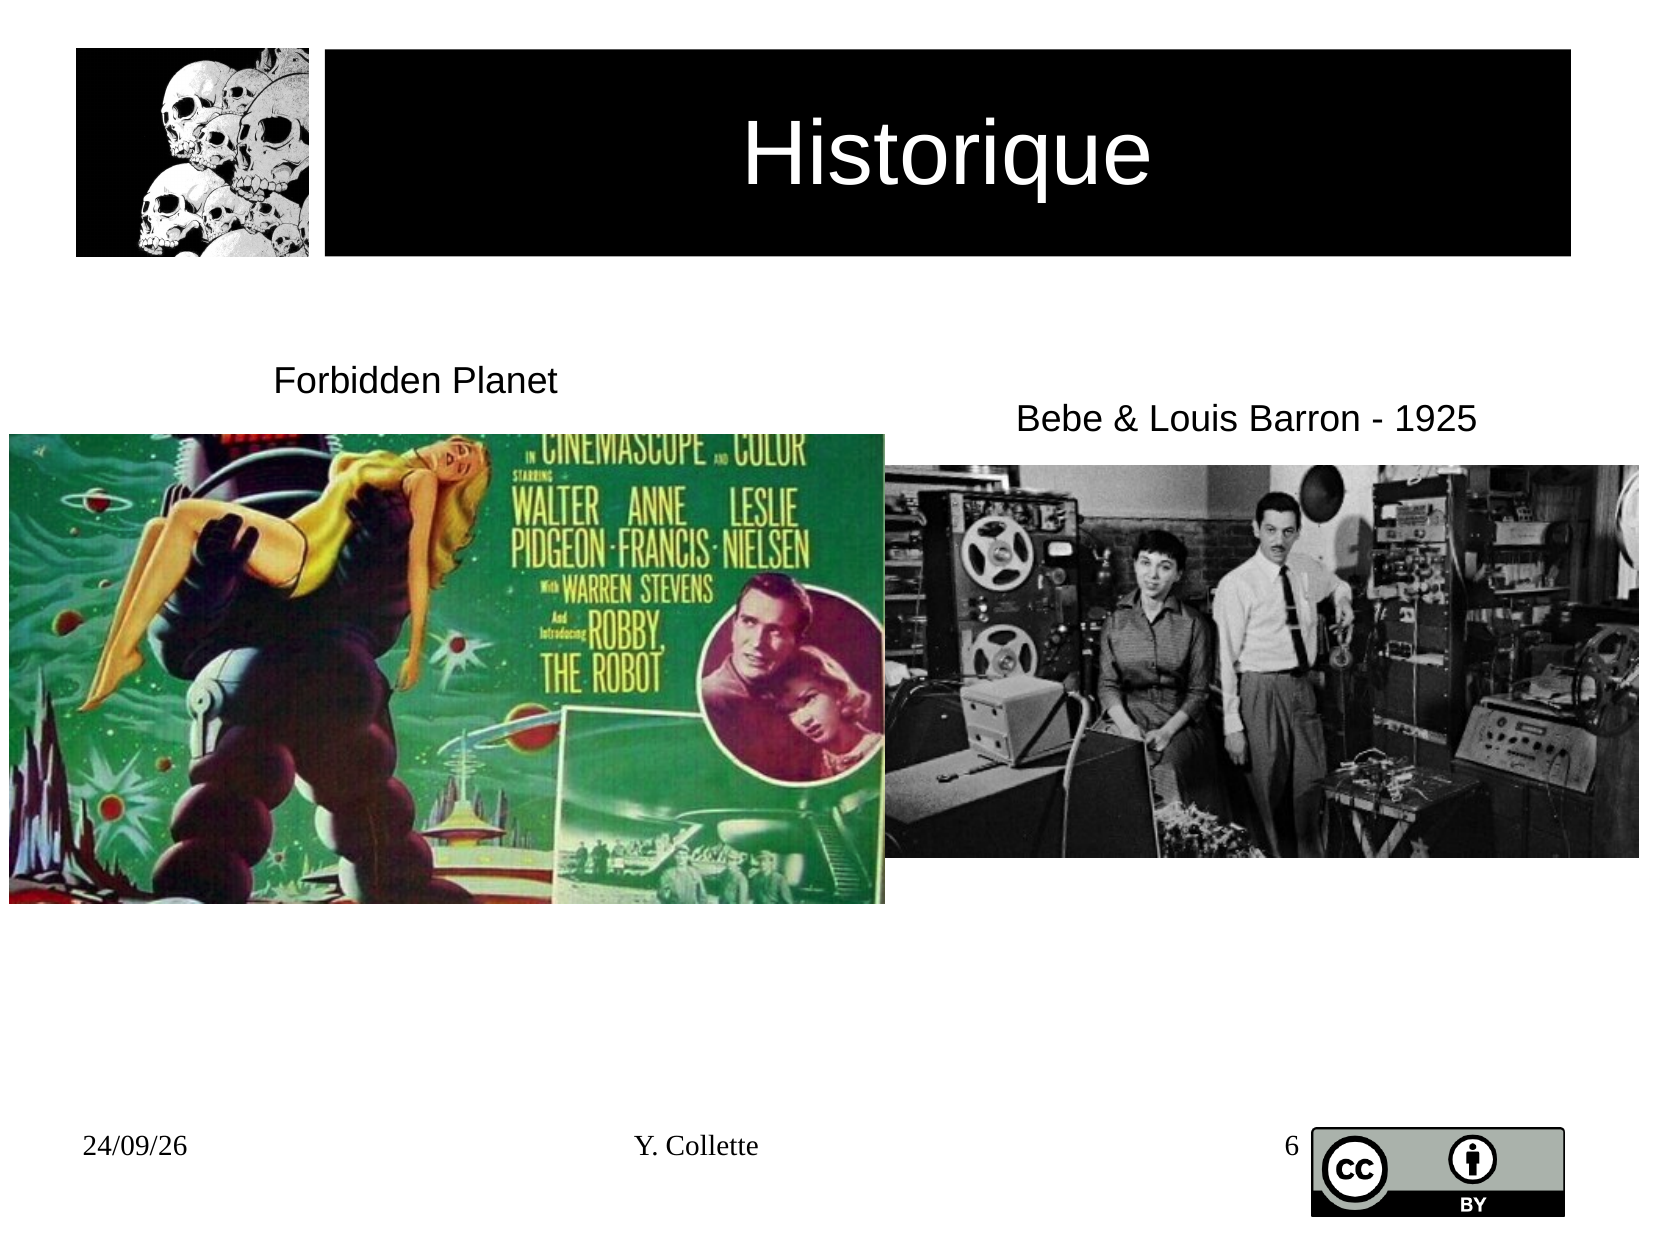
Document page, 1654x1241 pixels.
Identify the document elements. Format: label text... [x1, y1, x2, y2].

title Historique [324, 49, 1571, 257]
picture [9, 434, 1639, 904]
text_box Forbidden Planet [258, 352, 581, 409]
picture [1311, 1127, 1565, 1217]
picture [76, 48, 309, 257]
text_box Bebe & Louis Barron - 1925 [1001, 389, 1533, 447]
